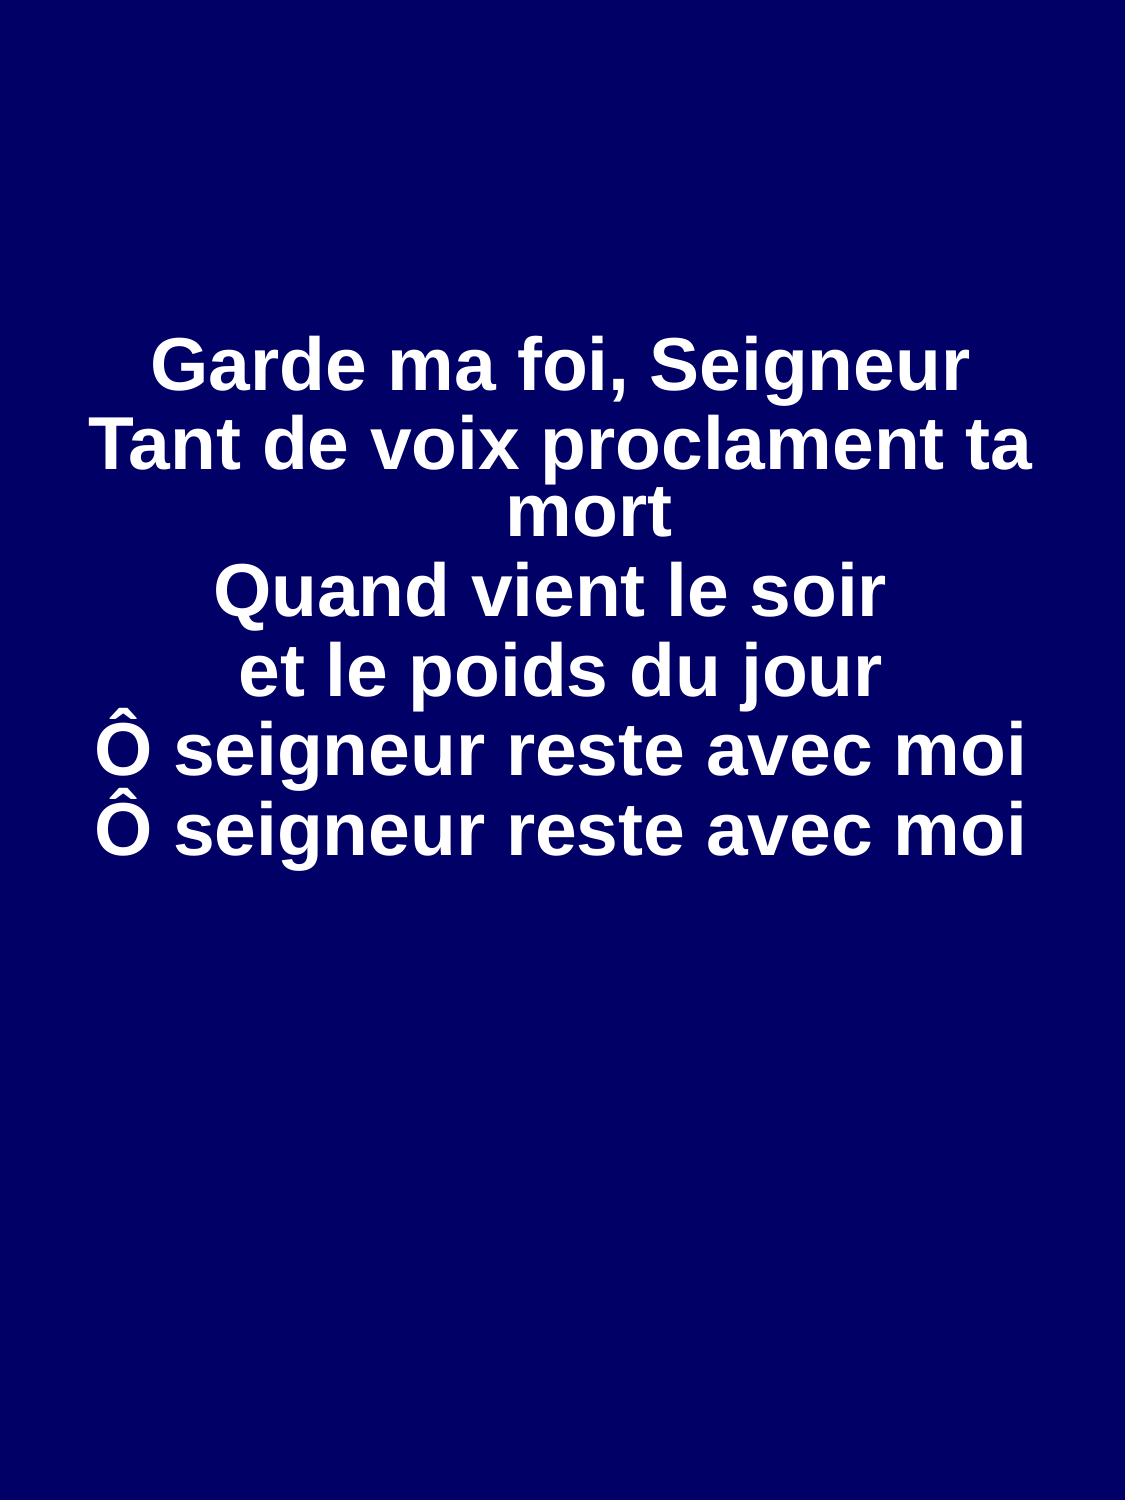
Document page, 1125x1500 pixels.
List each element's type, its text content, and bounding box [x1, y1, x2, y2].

text_box Garde ma foi, Seigneur Tant de voix proclament ta mort Quand vient le soir et le poids du jour Ô seigneur reste avec moi Ô seigneur reste avec moi [11, 35, 1111, 1441]
